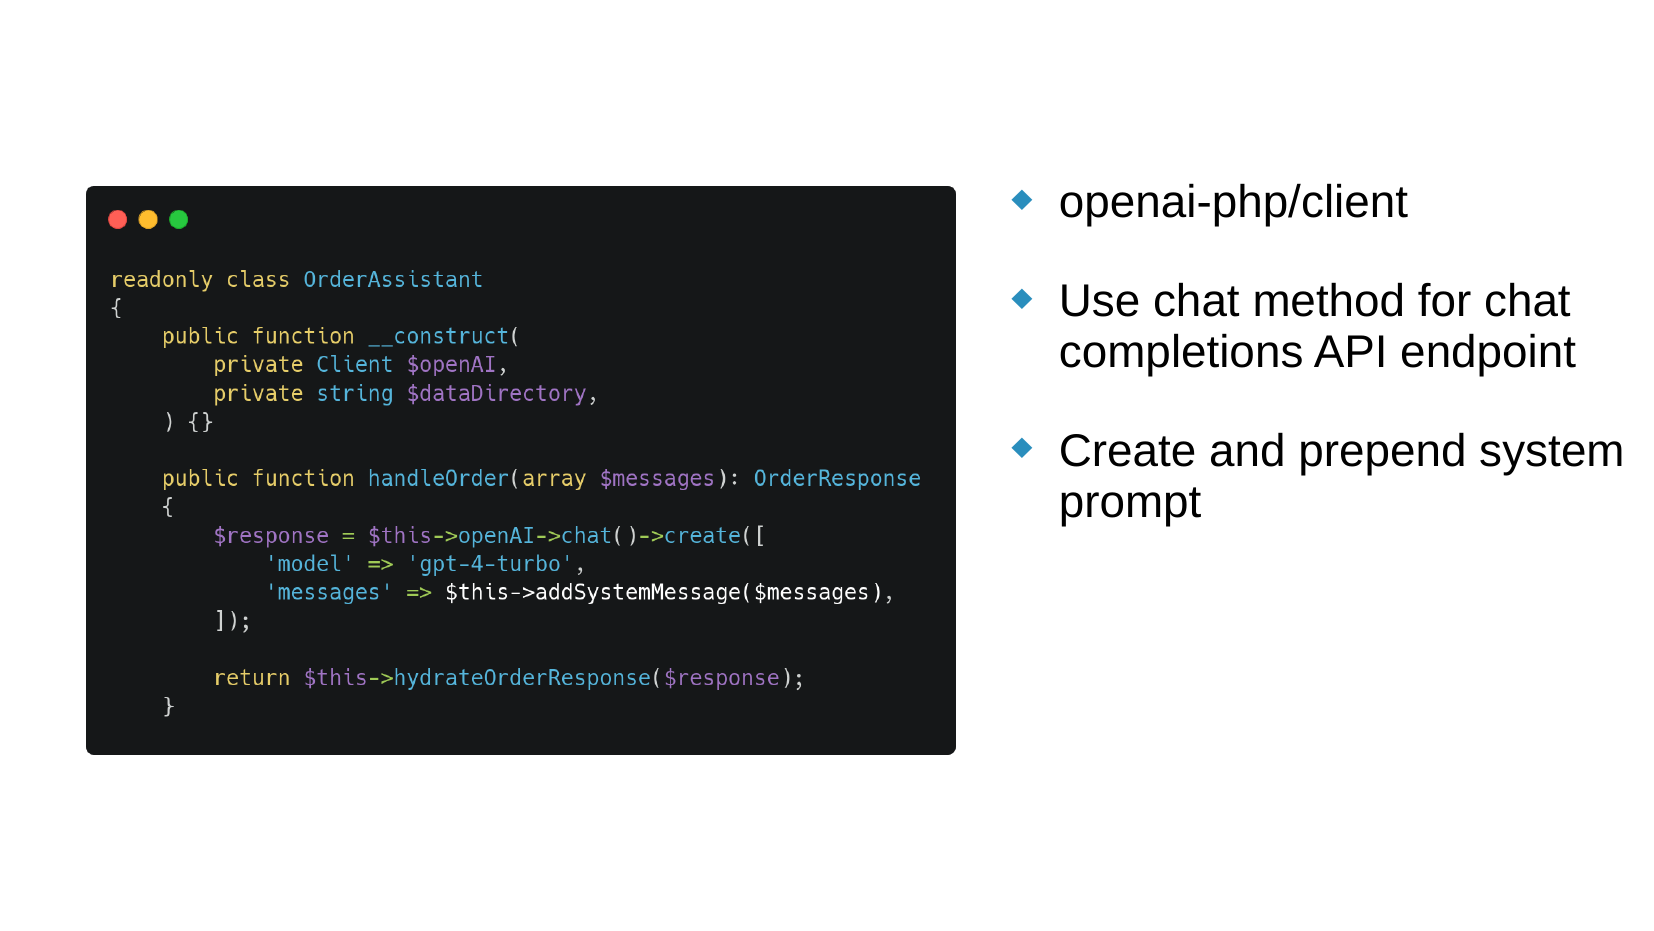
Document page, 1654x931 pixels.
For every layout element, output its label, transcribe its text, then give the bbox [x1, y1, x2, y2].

picture [0, 100, 1041, 840]
text_box openai-php/client Use chat method for chat completions API endpoint Create and prepend system prompt [996, 168, 1654, 863]
